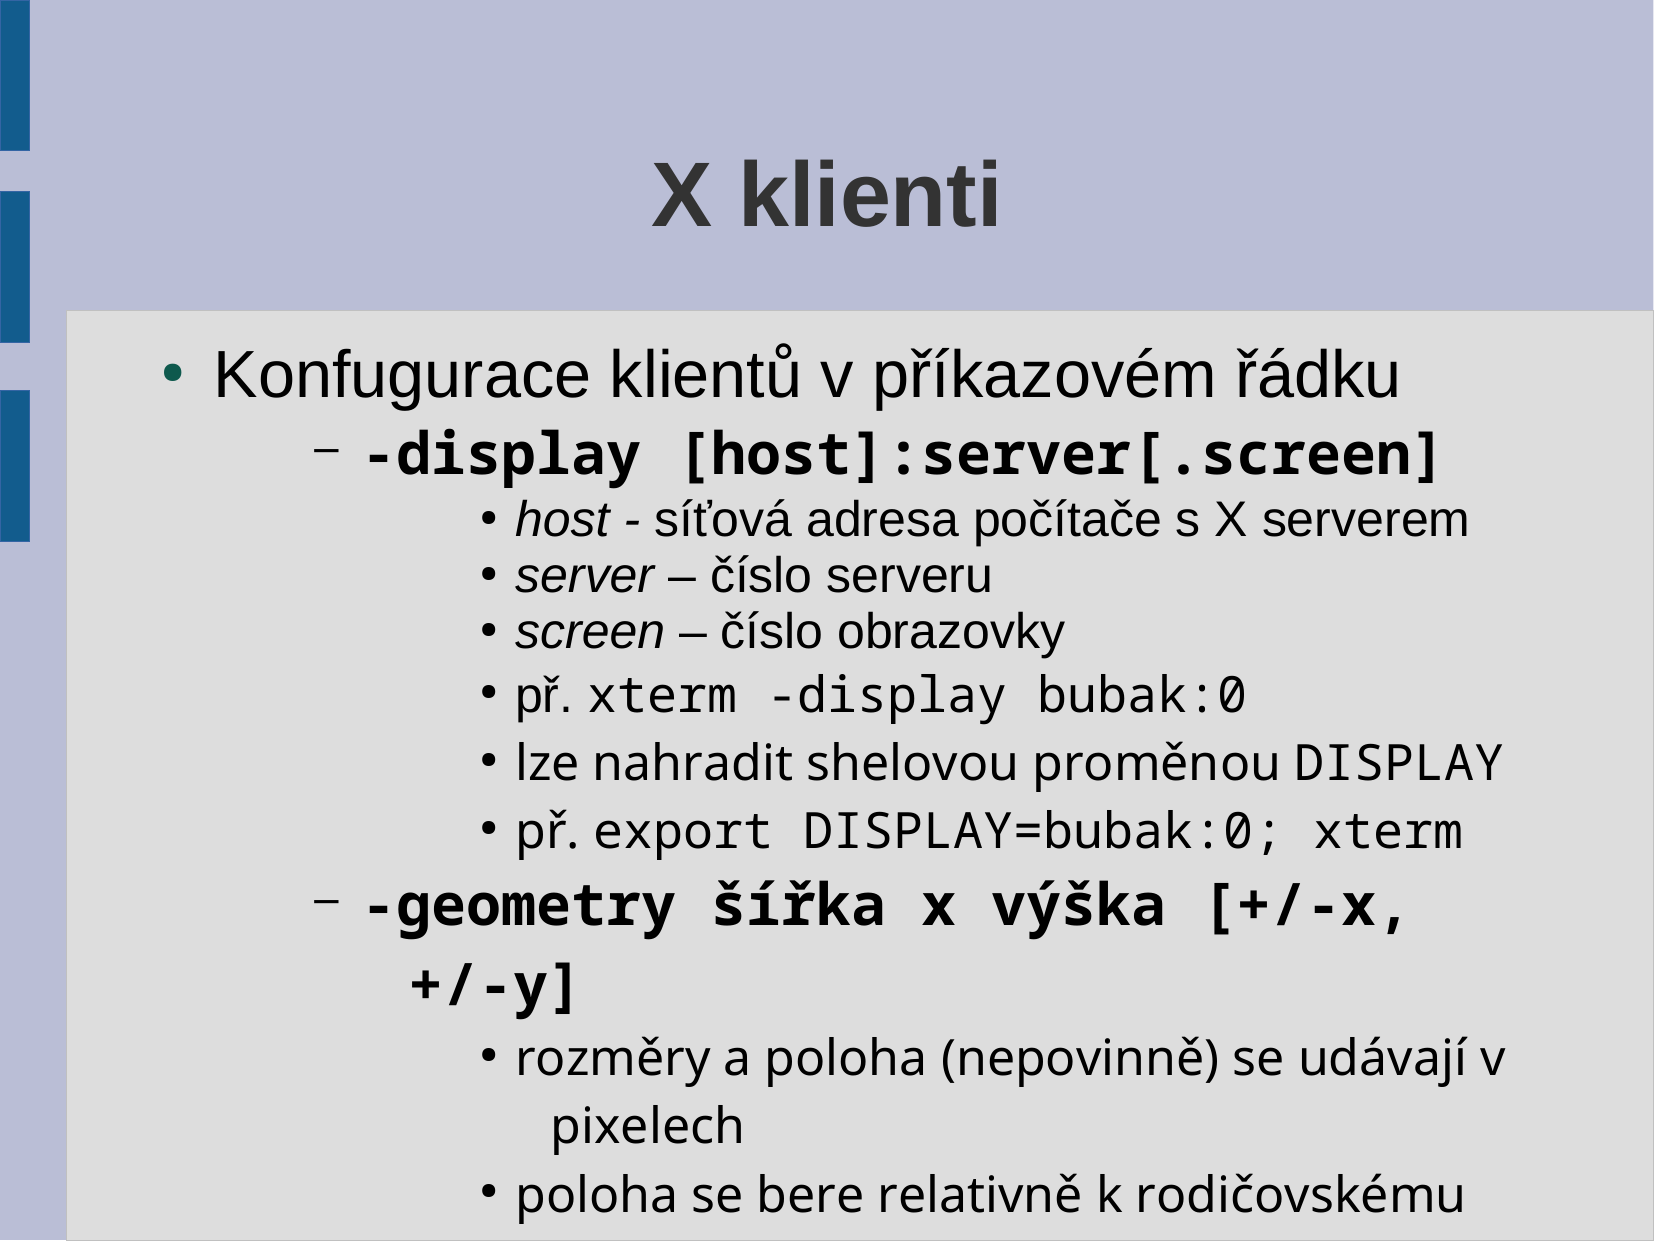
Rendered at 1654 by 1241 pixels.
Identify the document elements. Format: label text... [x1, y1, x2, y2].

title X klienti [121, 91, 1534, 299]
list Konfugurace klientů v příkazovém řádku -display [host]:server[.screen] host - síťová adresa počítače s X serverem server – číslo serveru screen – číslo obrazovky př. xterm -display bubak:0 lze nahradit shelovou proměnou DISPLAY př. export DISPLAY=bubak:0; xterm -geometry šířka x výška [+/-x, +/-y] rozměry a poloha (nepovinně) se udávají v pixelech poloha se bere relativně k rodičovskému oknu záporné hodnoty jsou brány jako vzálenost od pravého dolního okraje obrazovky př. xterm -geometry 100x100+1-1 [125, 337, 1538, 1235]
